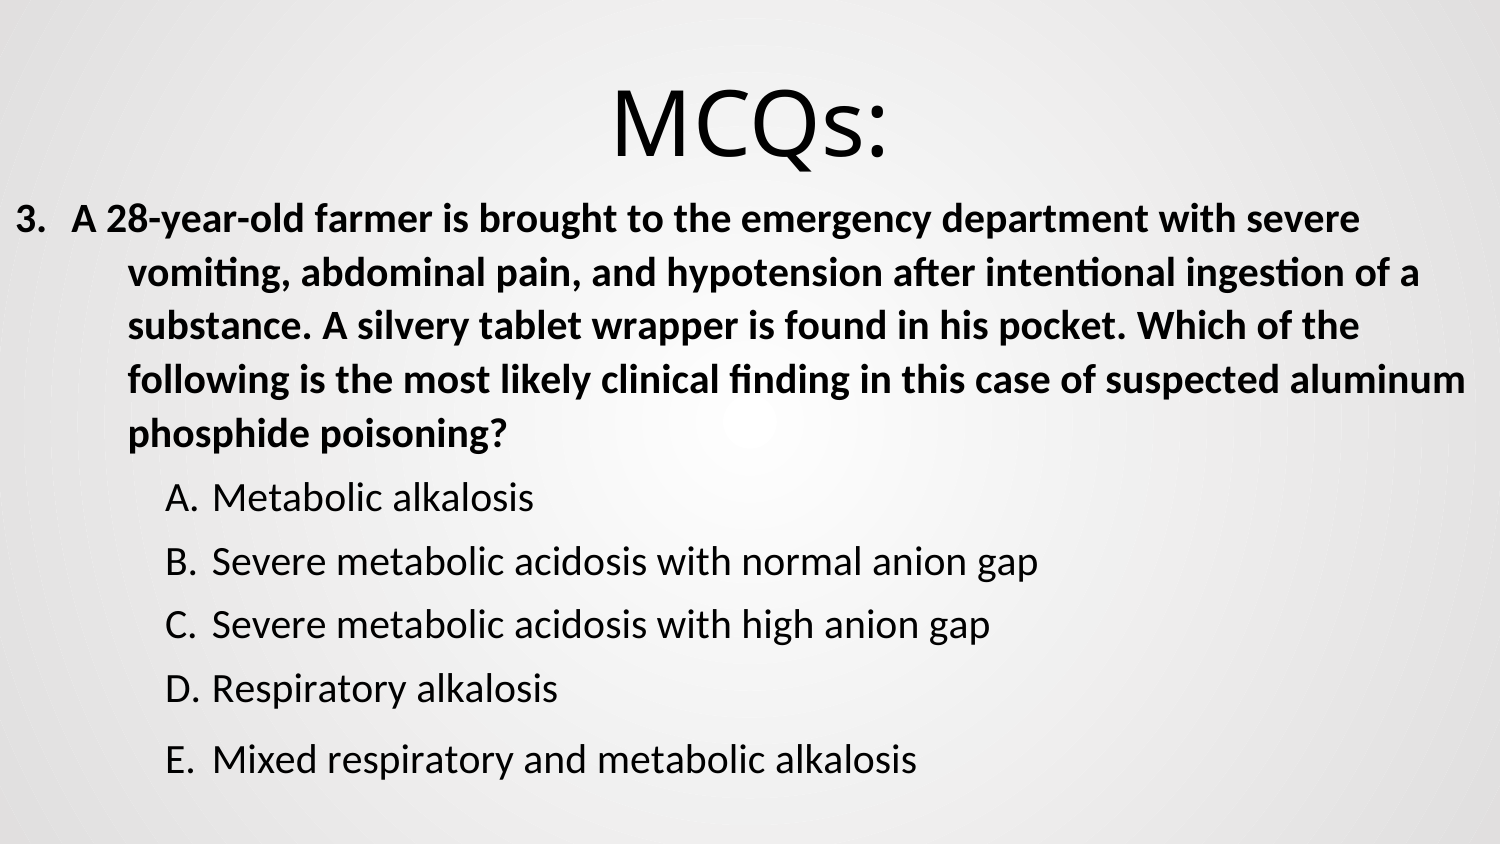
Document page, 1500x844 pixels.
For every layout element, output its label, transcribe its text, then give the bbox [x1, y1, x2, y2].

title MCQs: [103, 45, 1397, 209]
list A 28-year-old farmer is brought to the emergency department with severe vomiting, abdominal pain, and hypotension after intentional ingestion of a substance. A silvery tablet wrapper is found in his pocket. Which of the following is the most likely clinical finding in this case of suspected aluminum phosphide poisoning? Metabolic alkalosis Severe metabolic acidosis with normal anion gap Severe metabolic acidosis with high anion gap Respiratory alkalosis Mixed respiratory and metabolic alkalosis [0, 180, 1500, 826]
